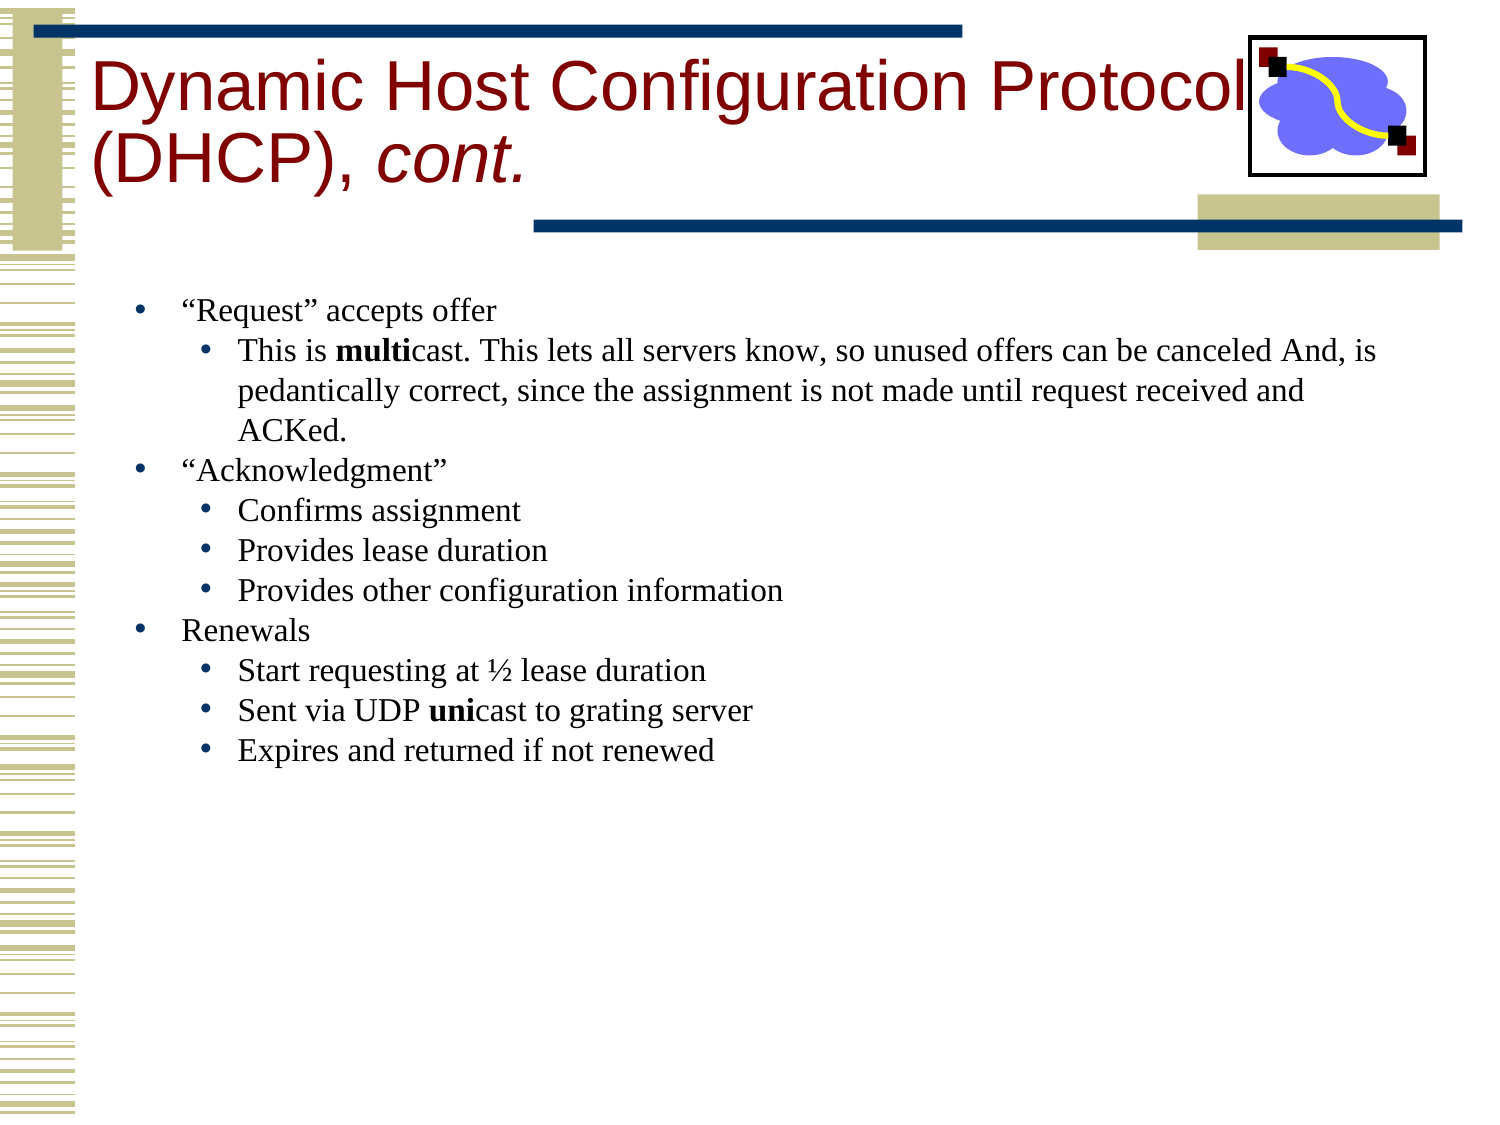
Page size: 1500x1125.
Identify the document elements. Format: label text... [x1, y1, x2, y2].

title Dynamic Host Configuration Protocol (DHCP), cont. [75, 25, 1313, 226]
text_box “Request” accepts offer This is multicast. This lets all servers know, so unused offers can be canceled And, is pedantically correct, since the assignment is not made until request received and ACKed. “Acknowledgment” Confirms assignment Provides lease duration Provides other configuration information Renewals Start requesting at ½ lease duration Sent via UDP unicast to grating server Expires and returned if not renewed [44, 241, 1426, 968]
